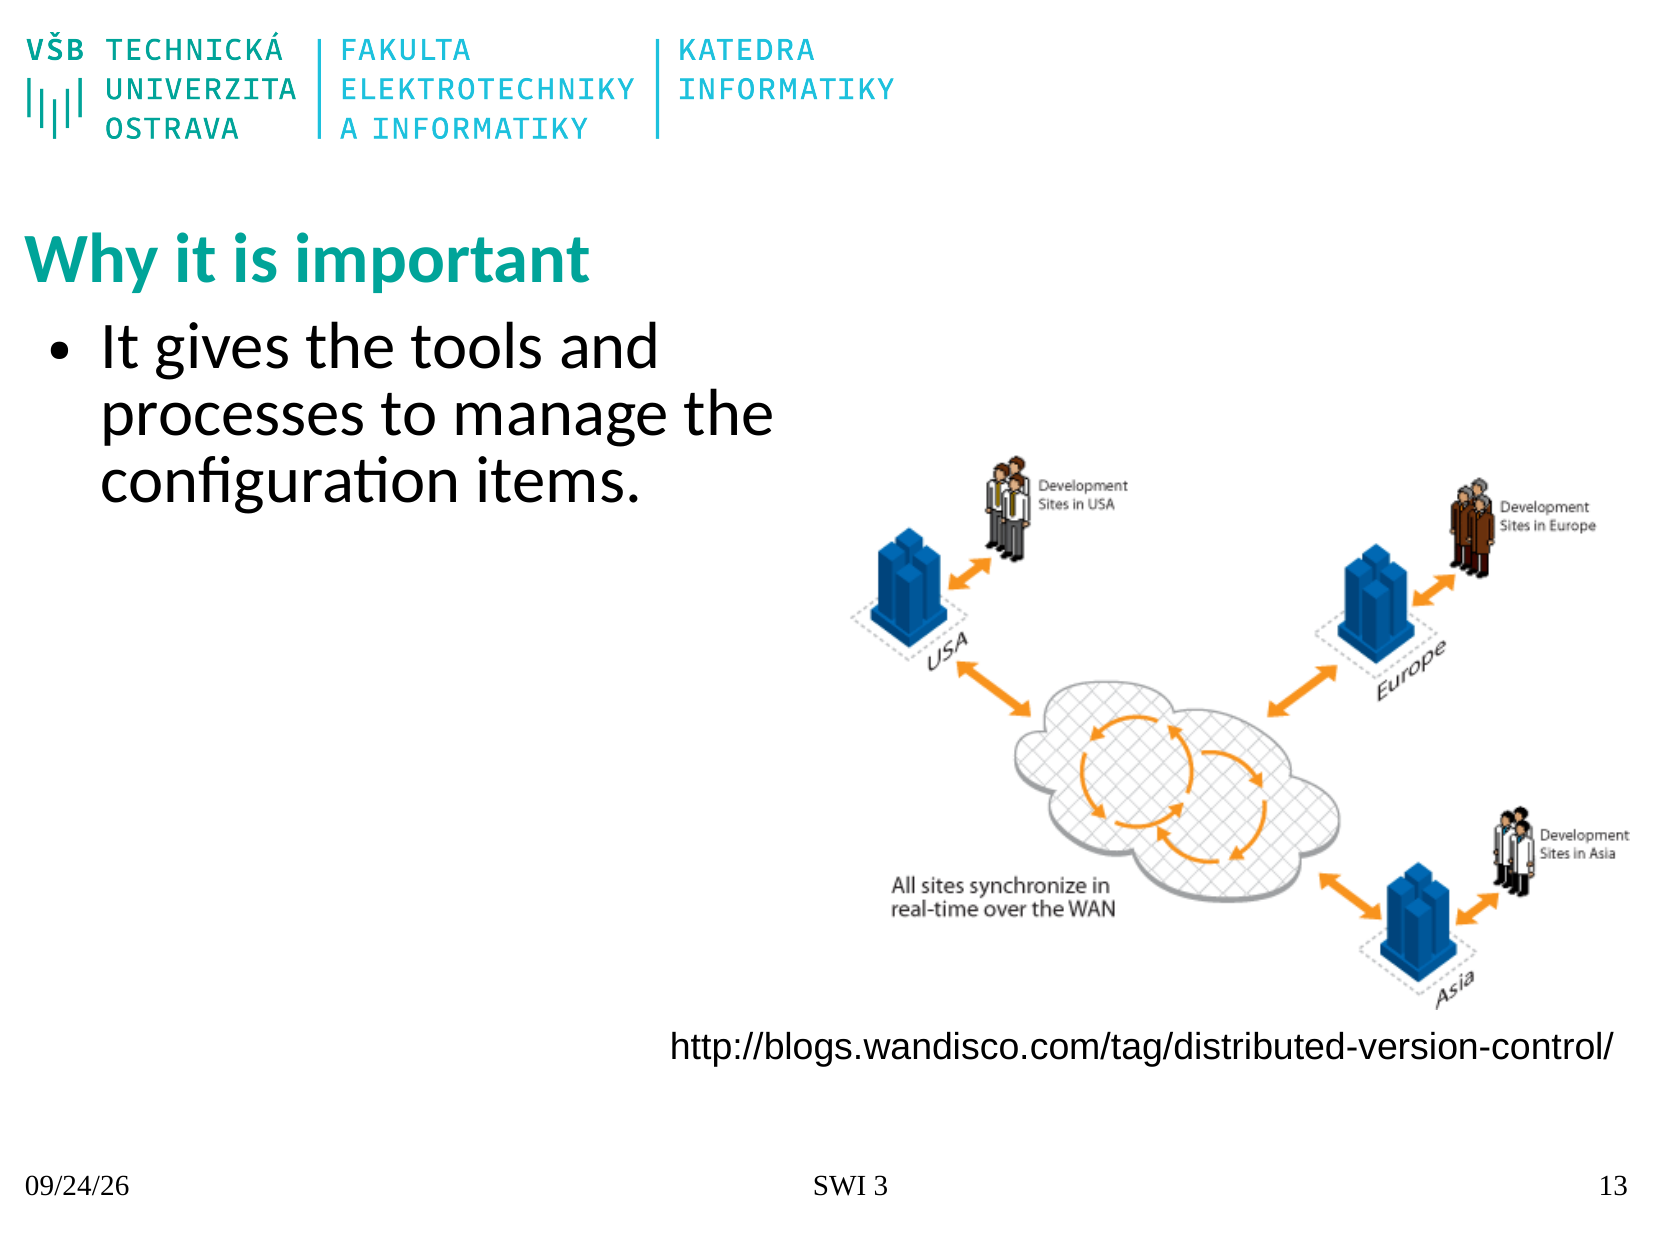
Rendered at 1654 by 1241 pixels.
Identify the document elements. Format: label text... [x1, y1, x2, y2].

list It gives the tools and processes to manage the configuration items. [30, 318, 811, 1146]
picture [26, 31, 894, 139]
title Why it is important [24, 169, 1629, 300]
text_box http://blogs.wandisco.com/tag/distributed-version-control/ [655, 1017, 1630, 1075]
picture [849, 455, 1630, 1010]
